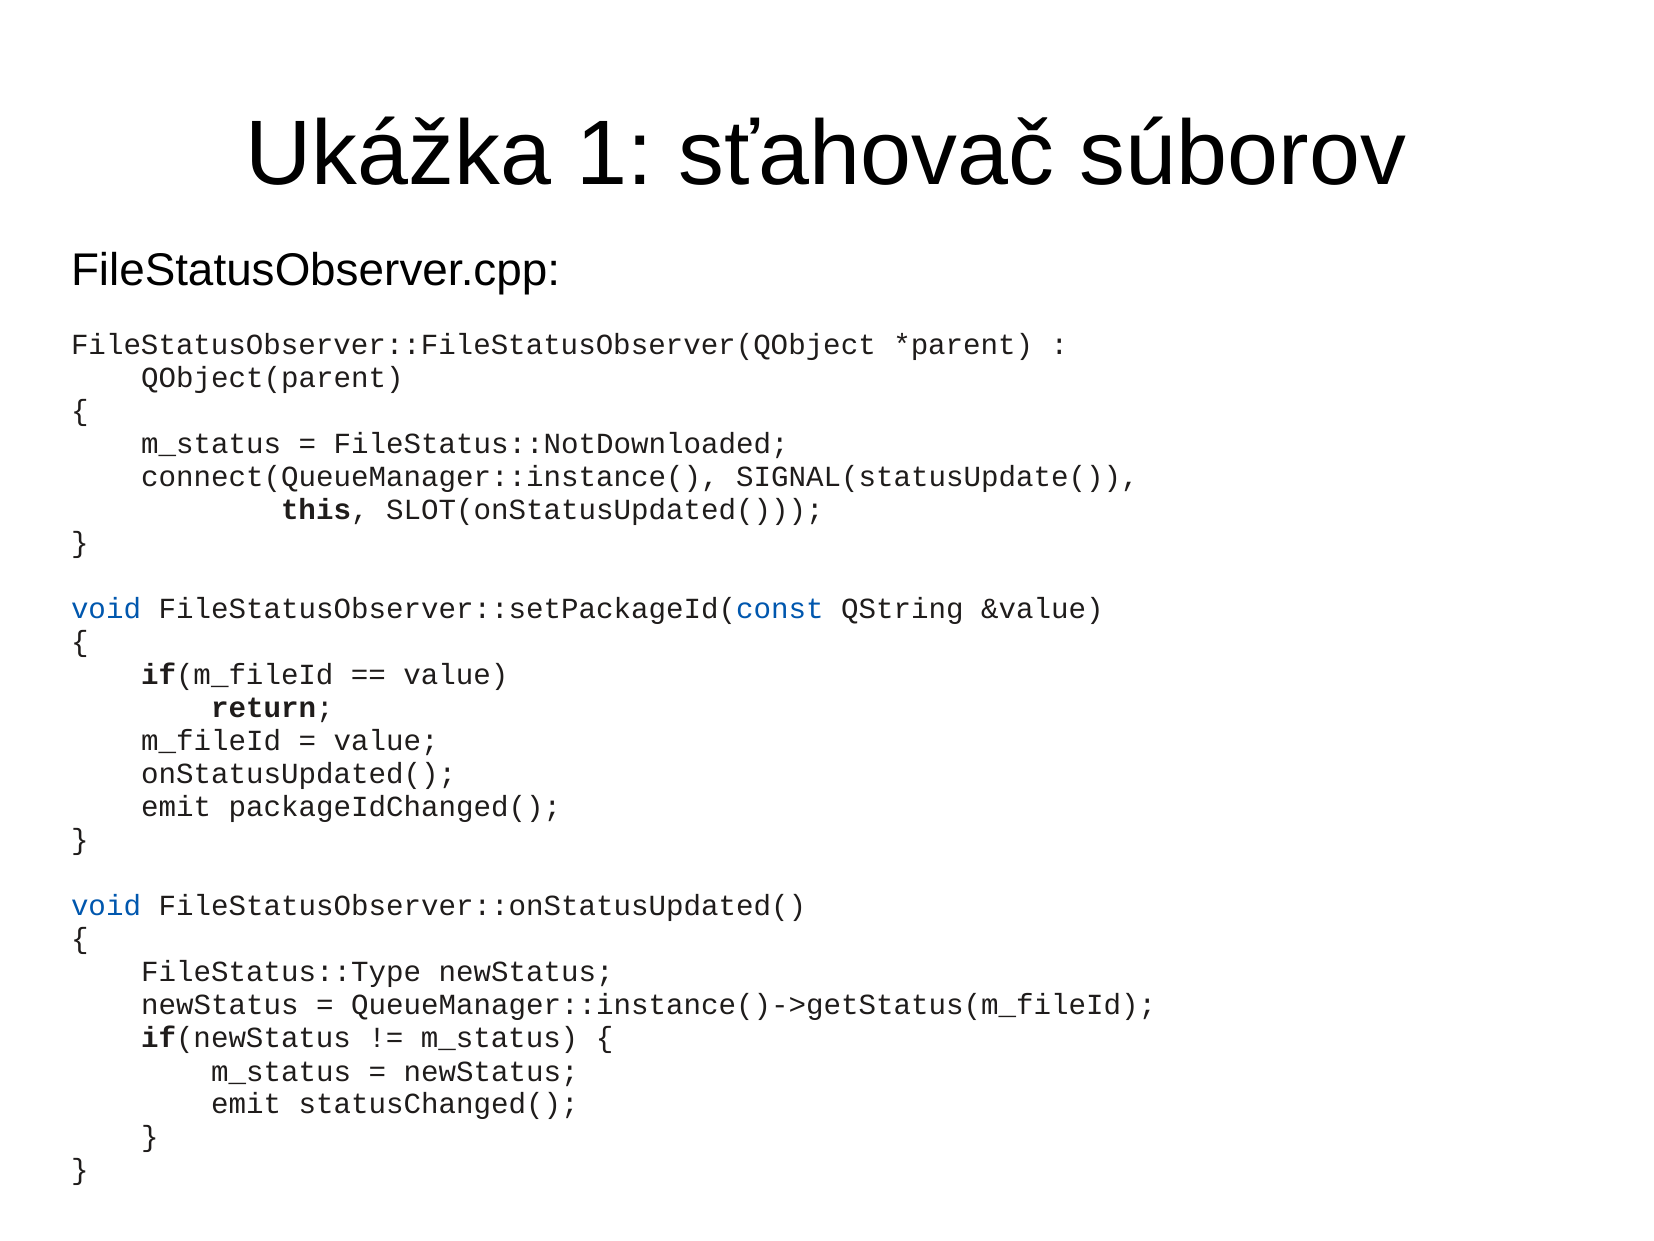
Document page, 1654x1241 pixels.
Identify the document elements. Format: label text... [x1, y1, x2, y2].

title Ukážka 1: sťahovač súborov [82, 49, 1571, 257]
text_box FileStatusObserver.cpp: FileStatusObserver::FileStatusObserver(QObject *parent) : QObject(parent) { m_status = FileStatus::NotDownloaded; connect(QueueManager::instance(), SIGNAL(statusUpdate()), this, SLOT(onStatusUpdated())); } void FileStatusObserver::setPackageId(const QString &value) { if(m_fileId == value) return; m_fileId = value; onStatusUpdated(); emit packageIdChanged(); } void FileStatusObserver::onStatusUpdated() { FileStatus::Type newStatus; newStatus = QueueManager::instance()->getStatus(m_fileId); if(newStatus != m_status) { m_status = newStatus; emit statusChanged(); } } [71, 243, 1512, 1202]
